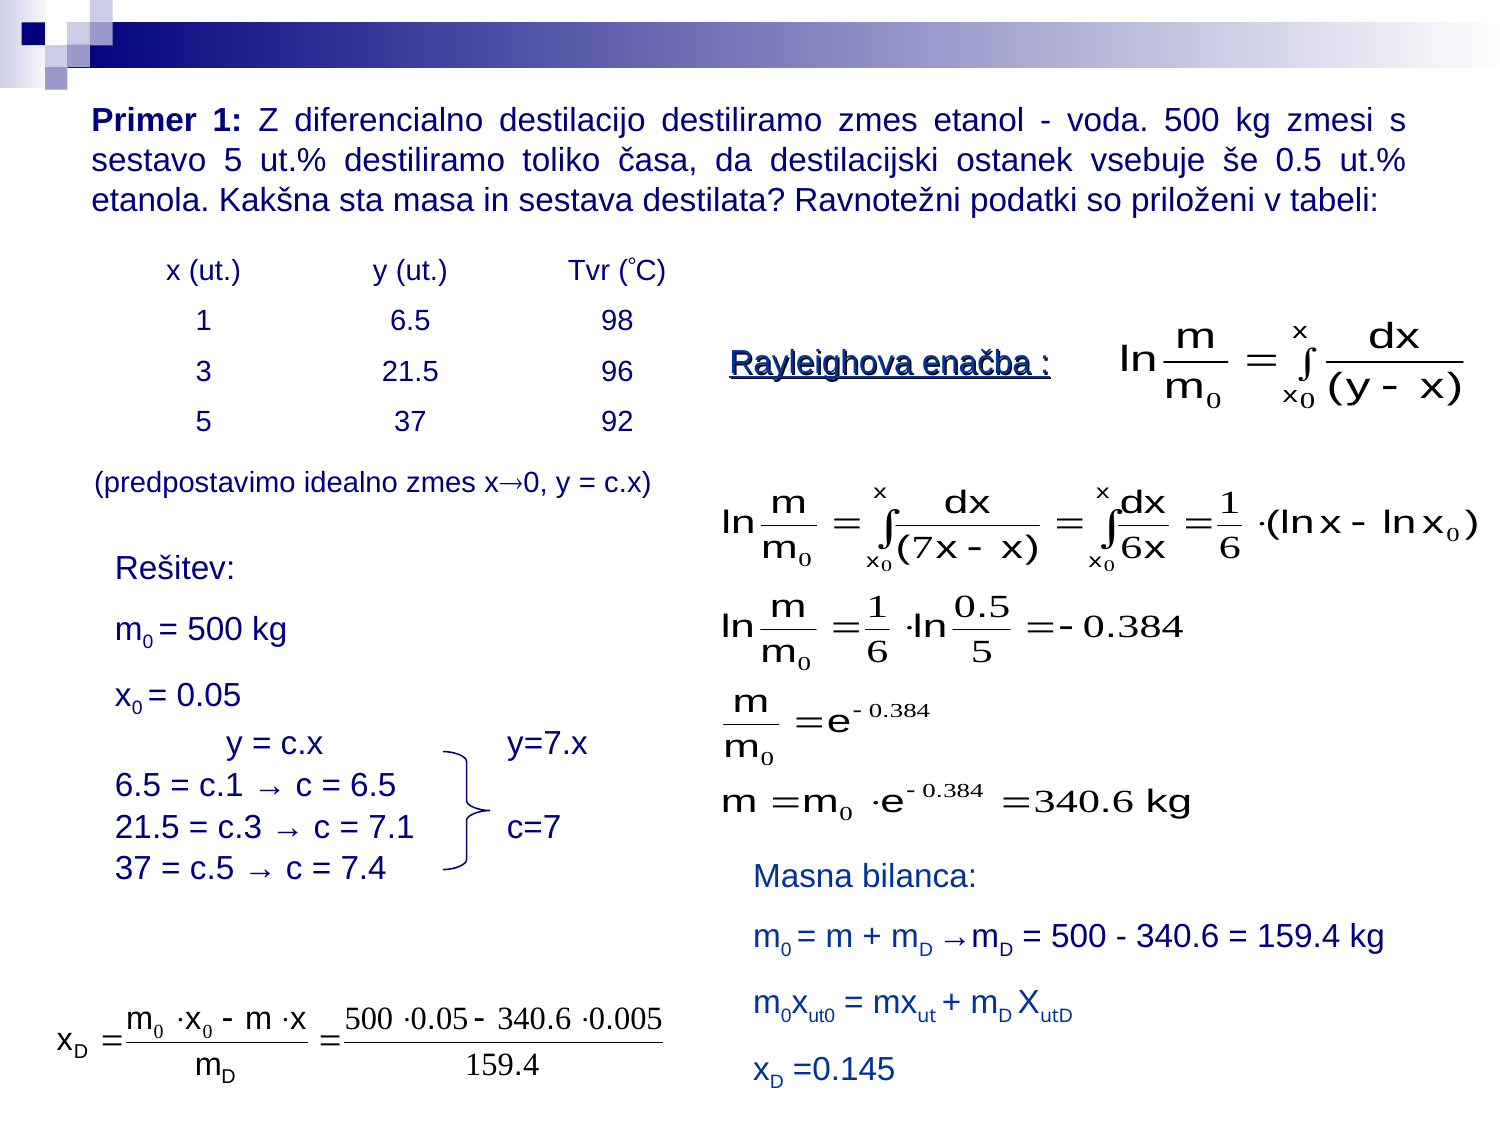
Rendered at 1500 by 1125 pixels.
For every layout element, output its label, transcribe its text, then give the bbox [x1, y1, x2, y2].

table_cell 92 [514, 395, 714, 445]
text_box (predpostavimo idealno zmes x0, y = c.x) [79, 456, 667, 507]
table_cell 1 [100, 294, 307, 344]
table_cell 37 [307, 395, 514, 445]
table_cell 3 [100, 344, 307, 395]
chart [719, 479, 1483, 577]
table_cell 98 [514, 294, 721, 344]
chart [1116, 314, 1471, 332]
text_box Primer 1: Z diferencialno destilacijo destiliramo zmes etanol - voda. 500 kg zmesi s sestavo 5 ut.% destiliramo toliko časa, da destilacijski ostanek vsebuje še 0.5 ut.% etanola. Kakšna sta masa in sestava destilata? Ravnotežni podatki so priloženi v tabeli: [76, 90, 1424, 226]
table_header y (ut.) [307, 243, 514, 294]
chart [718, 588, 1196, 825]
table_cell 5 [100, 395, 307, 445]
chart [53, 999, 667, 1089]
text_box Rayleighova enačba : [714, 332, 1500, 449]
table_cell 21.5 [307, 344, 514, 395]
text_box Masna bilanca: m0 = m + mD →mD = 500 - 340.6 = 159.4 kg m0xut0 = mxut + mD XutD xD =0.145 [738, 846, 1489, 1101]
table_cell 6.5 [307, 294, 514, 344]
table_header Tvr (C) [514, 243, 721, 294]
table_cell 96 [514, 344, 714, 395]
text_box Rešitev: m0 = 500 kg x0 = 0.05 y = c.x y=7.x 6.5 = c.1 → c = 6.5 21.5 = c.3 → c = 7.1 c=7 37 = c.5 → c = 7.4 [100, 538, 833, 895]
table_header x (ut.) [100, 243, 307, 294]
